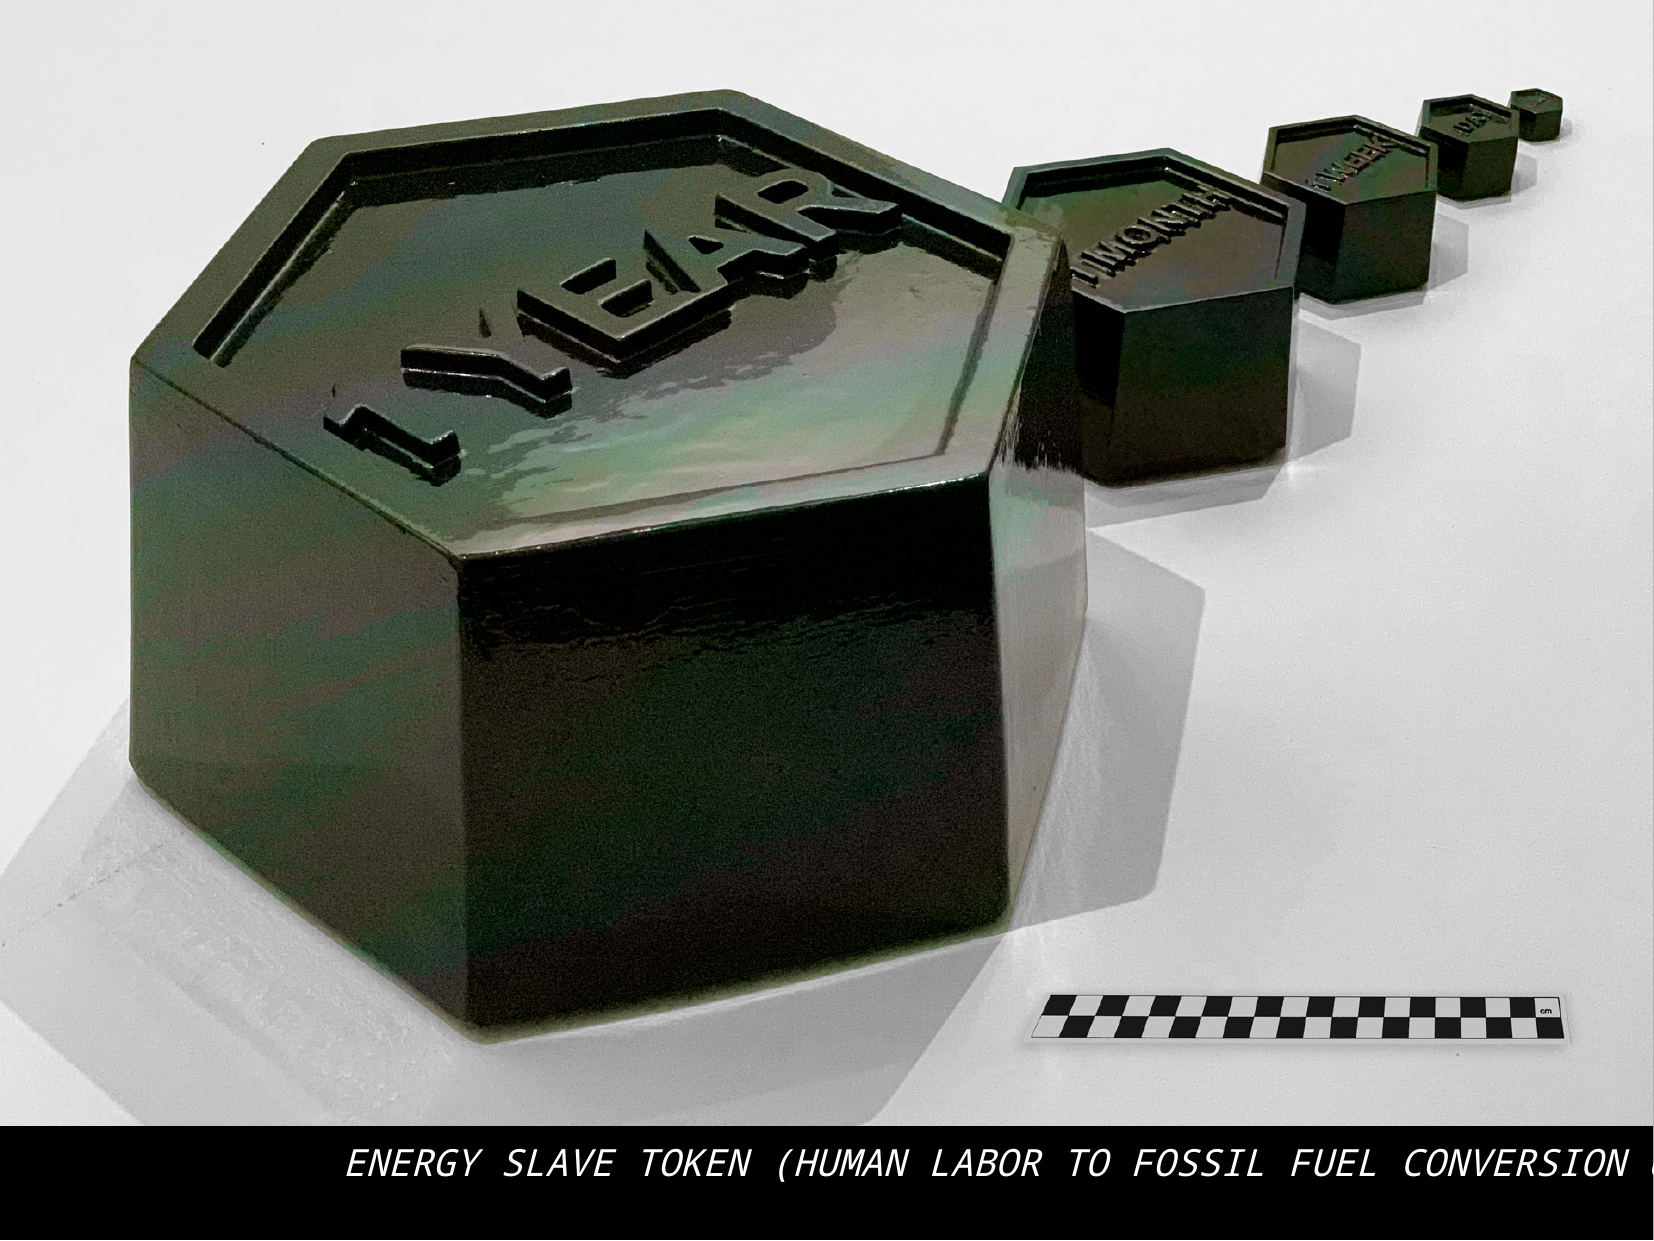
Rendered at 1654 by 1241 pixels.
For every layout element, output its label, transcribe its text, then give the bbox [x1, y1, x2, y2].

picture [0, 0, 1654, 1126]
text_box ENERGY SLAVE TOKEN (HUMAN LABOR TO FOSSIL FUEL CONVERSION UNITS), 2020 [328, 1128, 1326, 1229]
